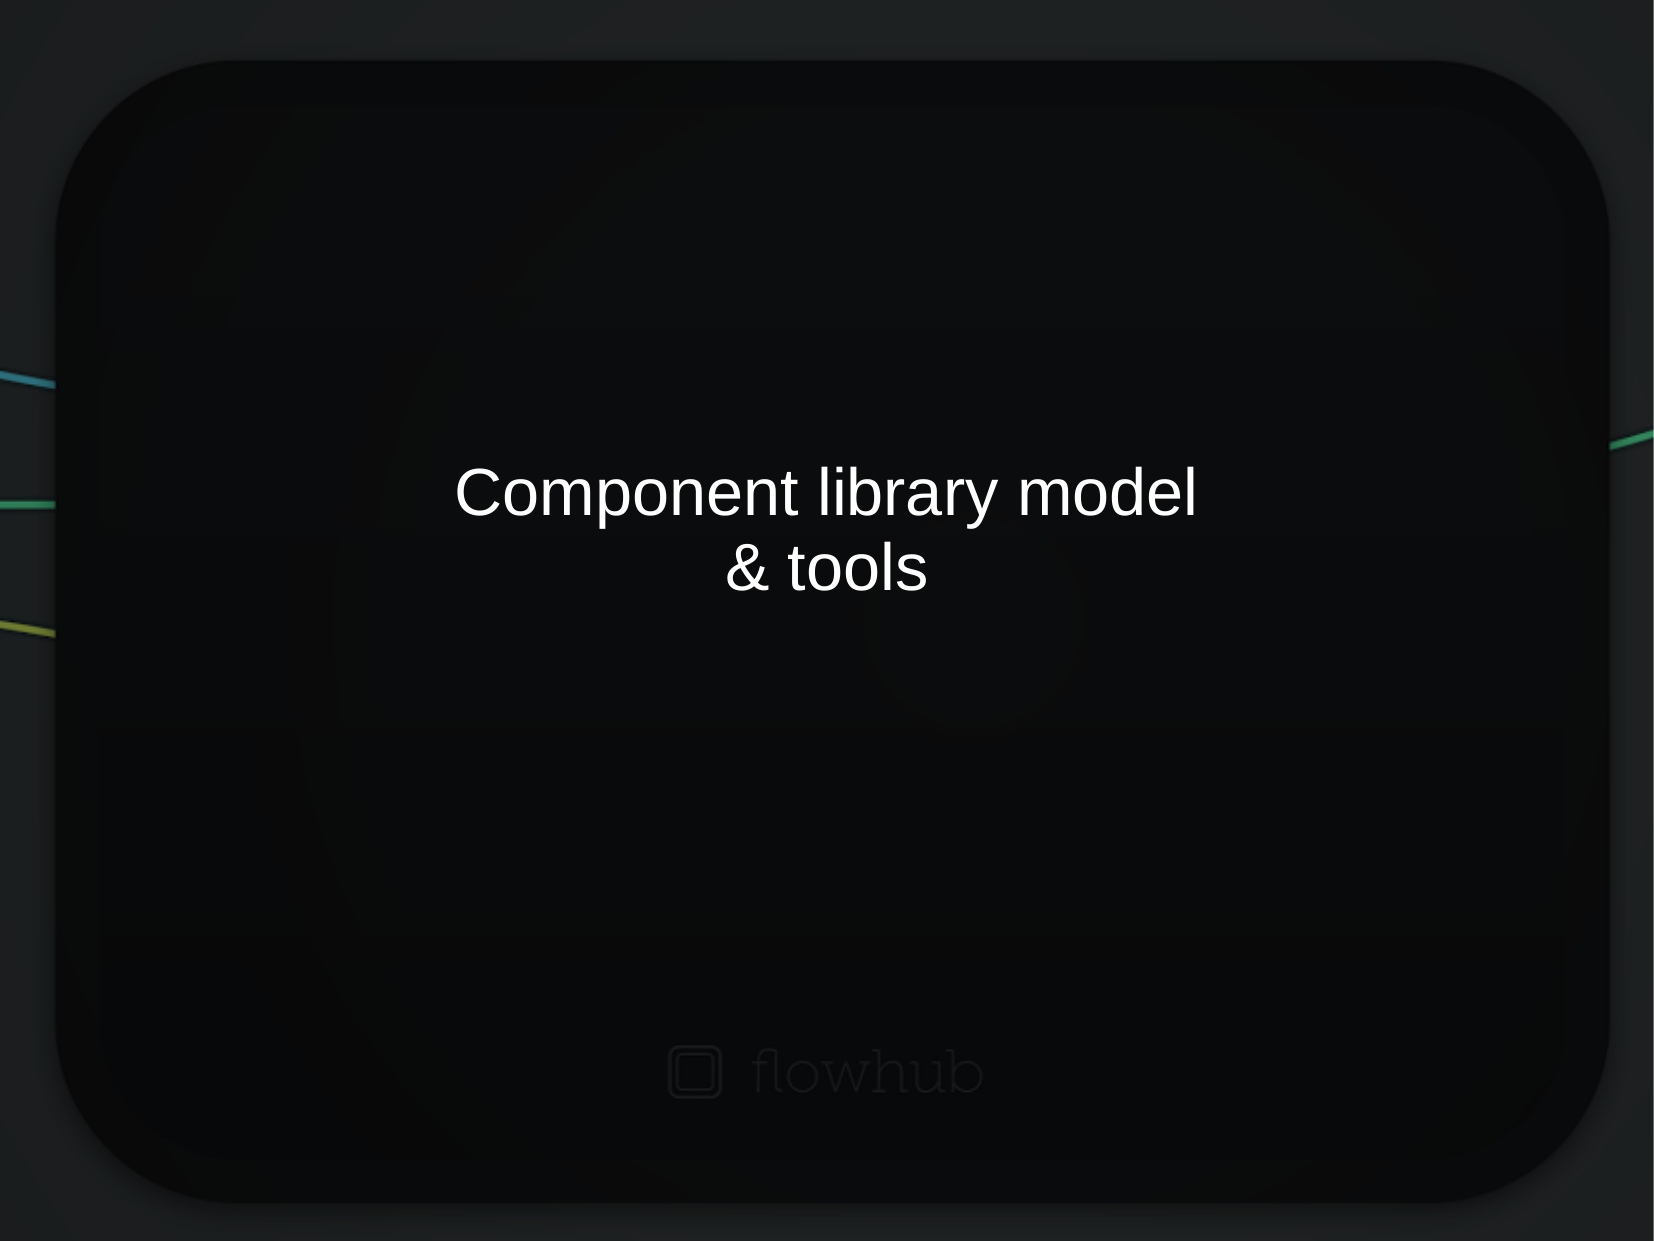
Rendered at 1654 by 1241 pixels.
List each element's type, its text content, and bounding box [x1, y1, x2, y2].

picture [0, 0, 1654, 1241]
subtitle Component library model & tools [82, 49, 1571, 1010]
